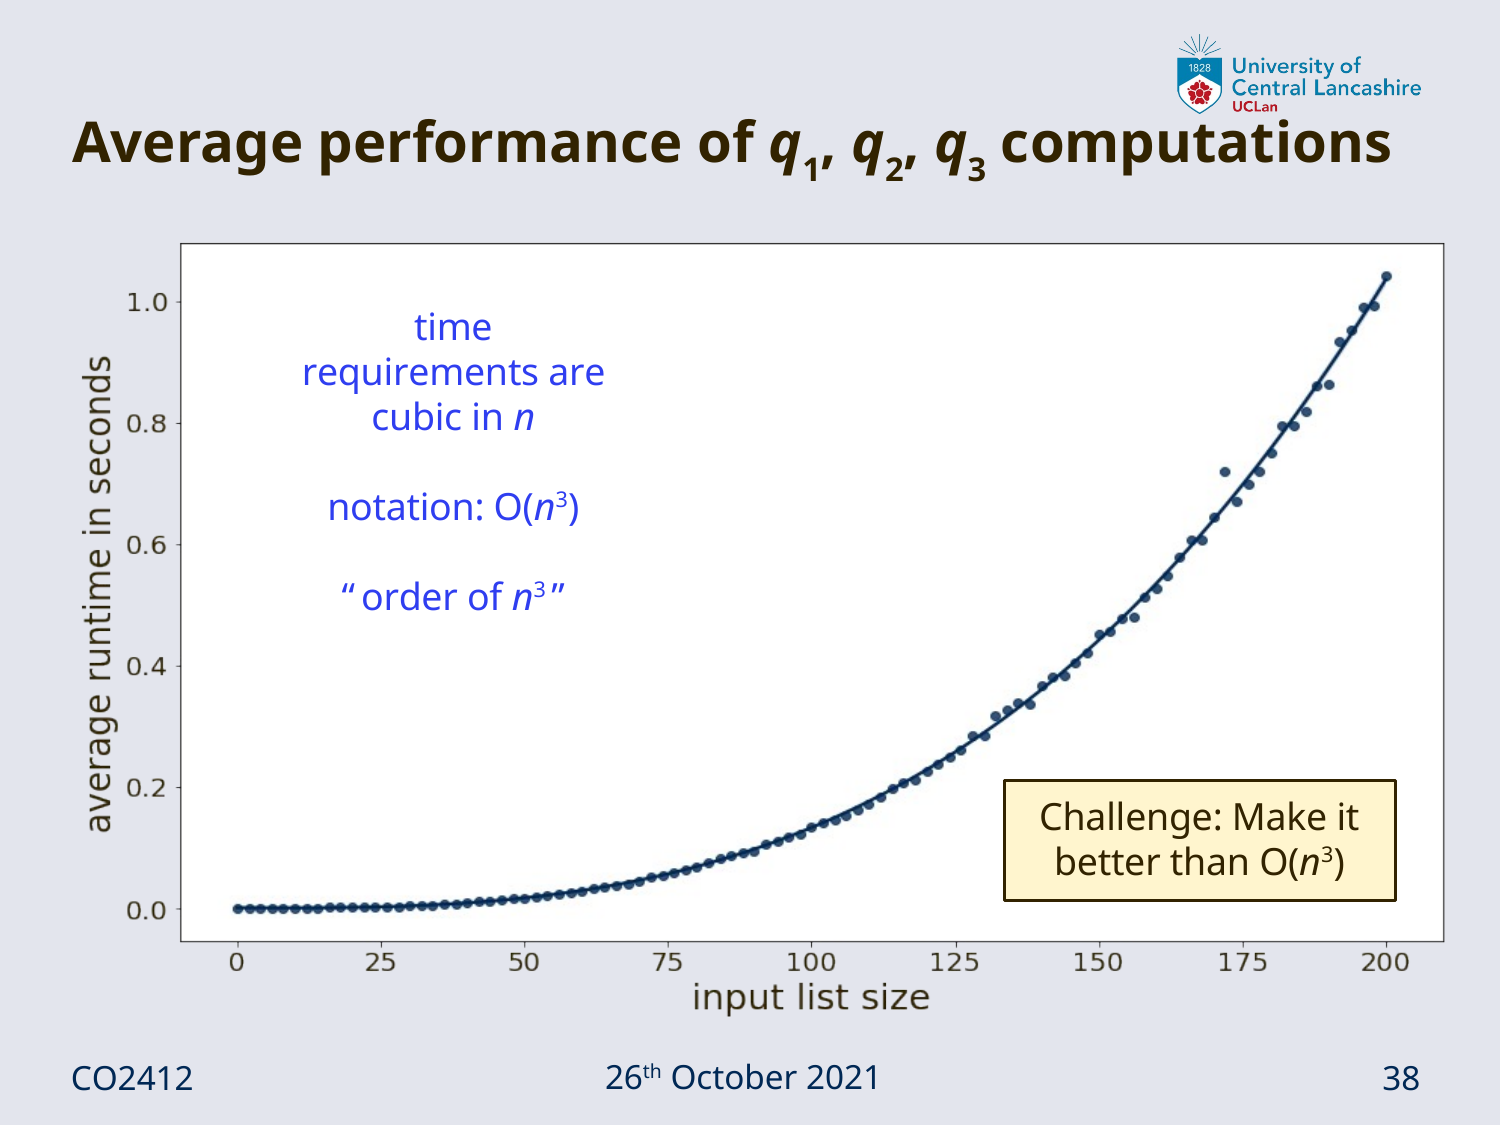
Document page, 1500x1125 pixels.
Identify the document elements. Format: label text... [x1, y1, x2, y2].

text_box time requirements are cubic in n notation: O(n3) “ order of n3 ” [276, 295, 630, 581]
picture [73, 233, 1454, 1027]
text_box [1004, 780, 1396, 901]
title Average performance of q1, q2, q3 computations [57, 95, 1474, 198]
text_box Challenge: Make it better than O(n3) [1014, 785, 1385, 891]
picture [1177, 34, 1421, 95]
picture [1406, 87, 1412, 95]
